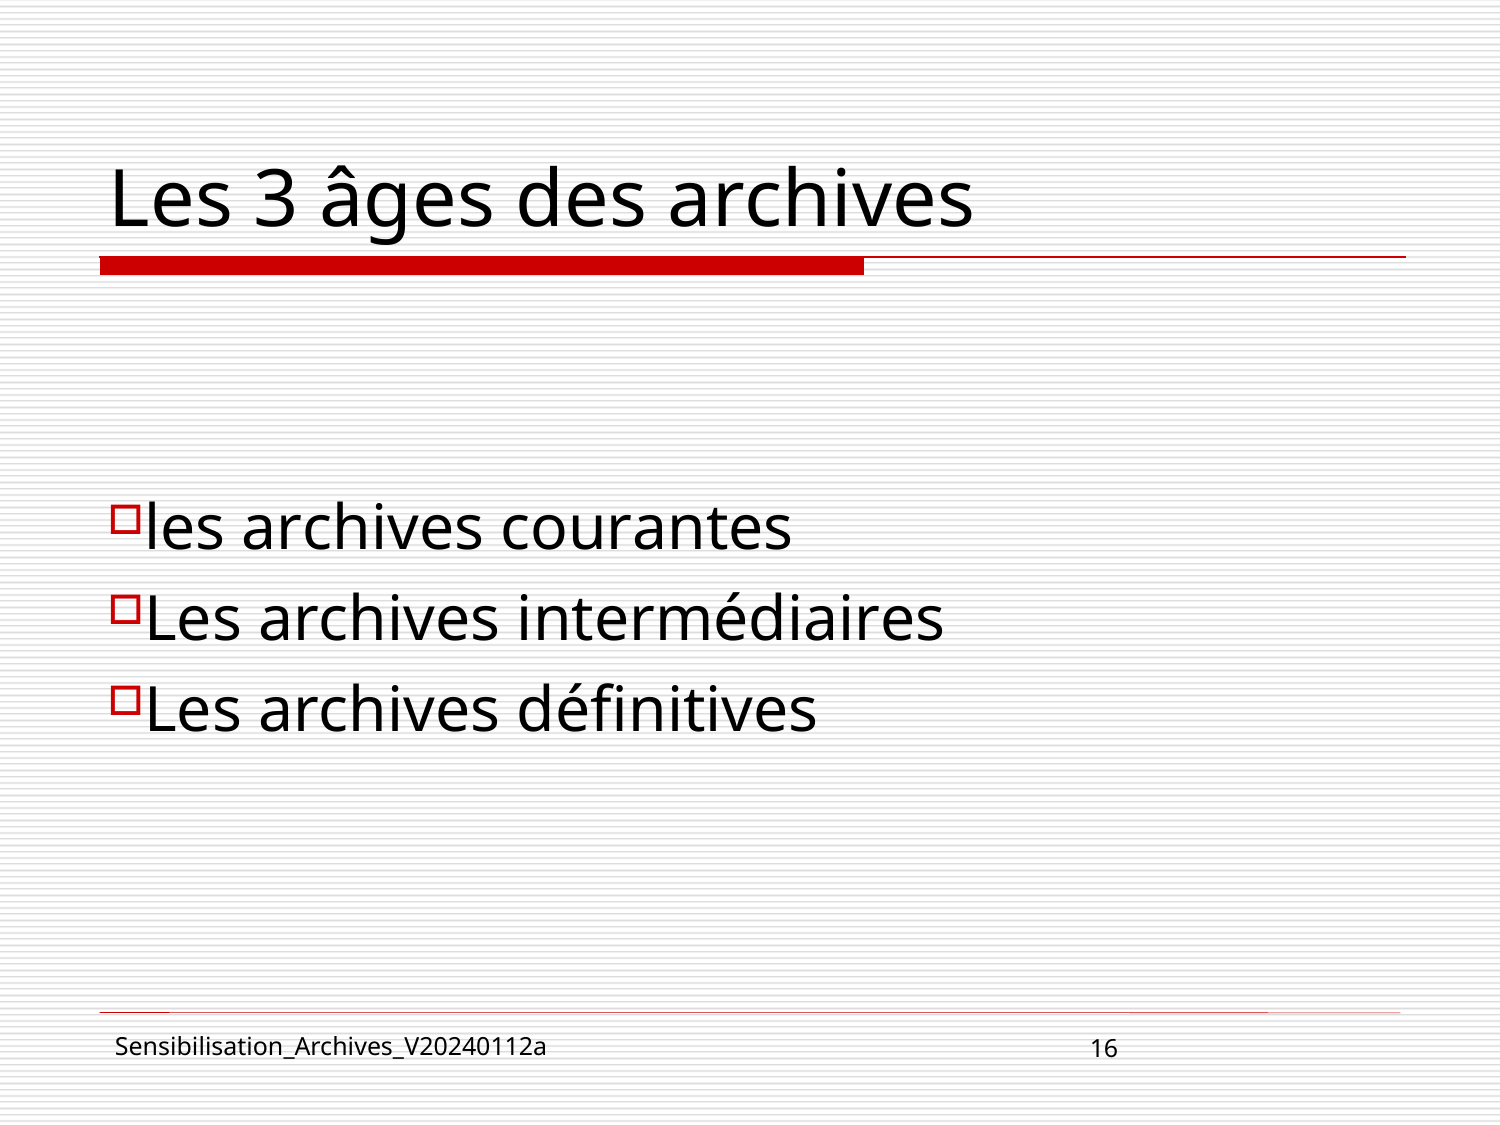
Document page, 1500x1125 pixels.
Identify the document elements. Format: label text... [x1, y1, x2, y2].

picture [0, 0, 1500, 1125]
list les archives courantes Les archives intermédiaires Les archives définitives [92, 479, 1406, 988]
title Les 3 âges des archives [94, 50, 1407, 250]
text_box 33 [1074, 1024, 1400, 1103]
text_box Sensibilisation_Archives_V20240112a [100, 1023, 989, 1101]
